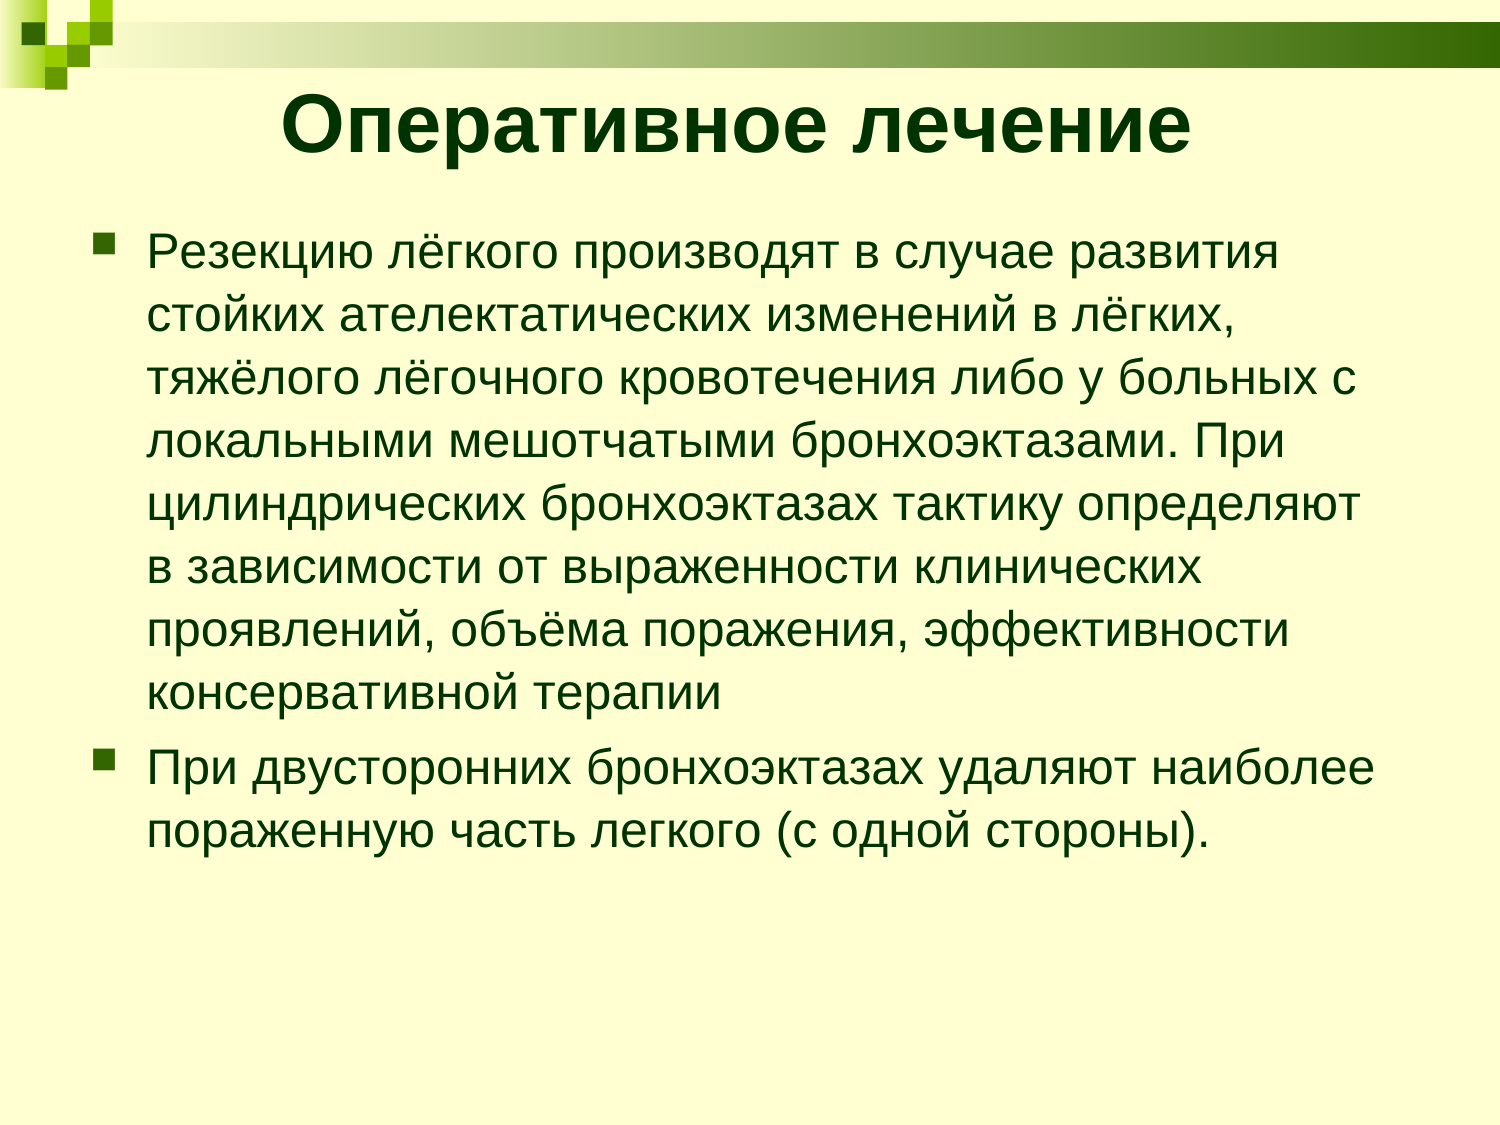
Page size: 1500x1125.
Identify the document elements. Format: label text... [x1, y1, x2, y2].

title Оперативное лечение [74, 31, 1400, 207]
list Резекцию лёгкого производят в случае развития стойких ателектатических изменений в лёгких, тяжёлого лёгочного кровотечения либо у больных с локальными мешотчатыми бронхоэктазами. При цилиндрических бронхоэктазах тактику определяют в зависимости от выраженности клинических проявлений, объёма поражения, эффективности консервативной терапии При двусторонних бронхоэктазах удаляют наиболее пораженную часть легкого (с одной стороны). [74, 207, 1400, 1051]
